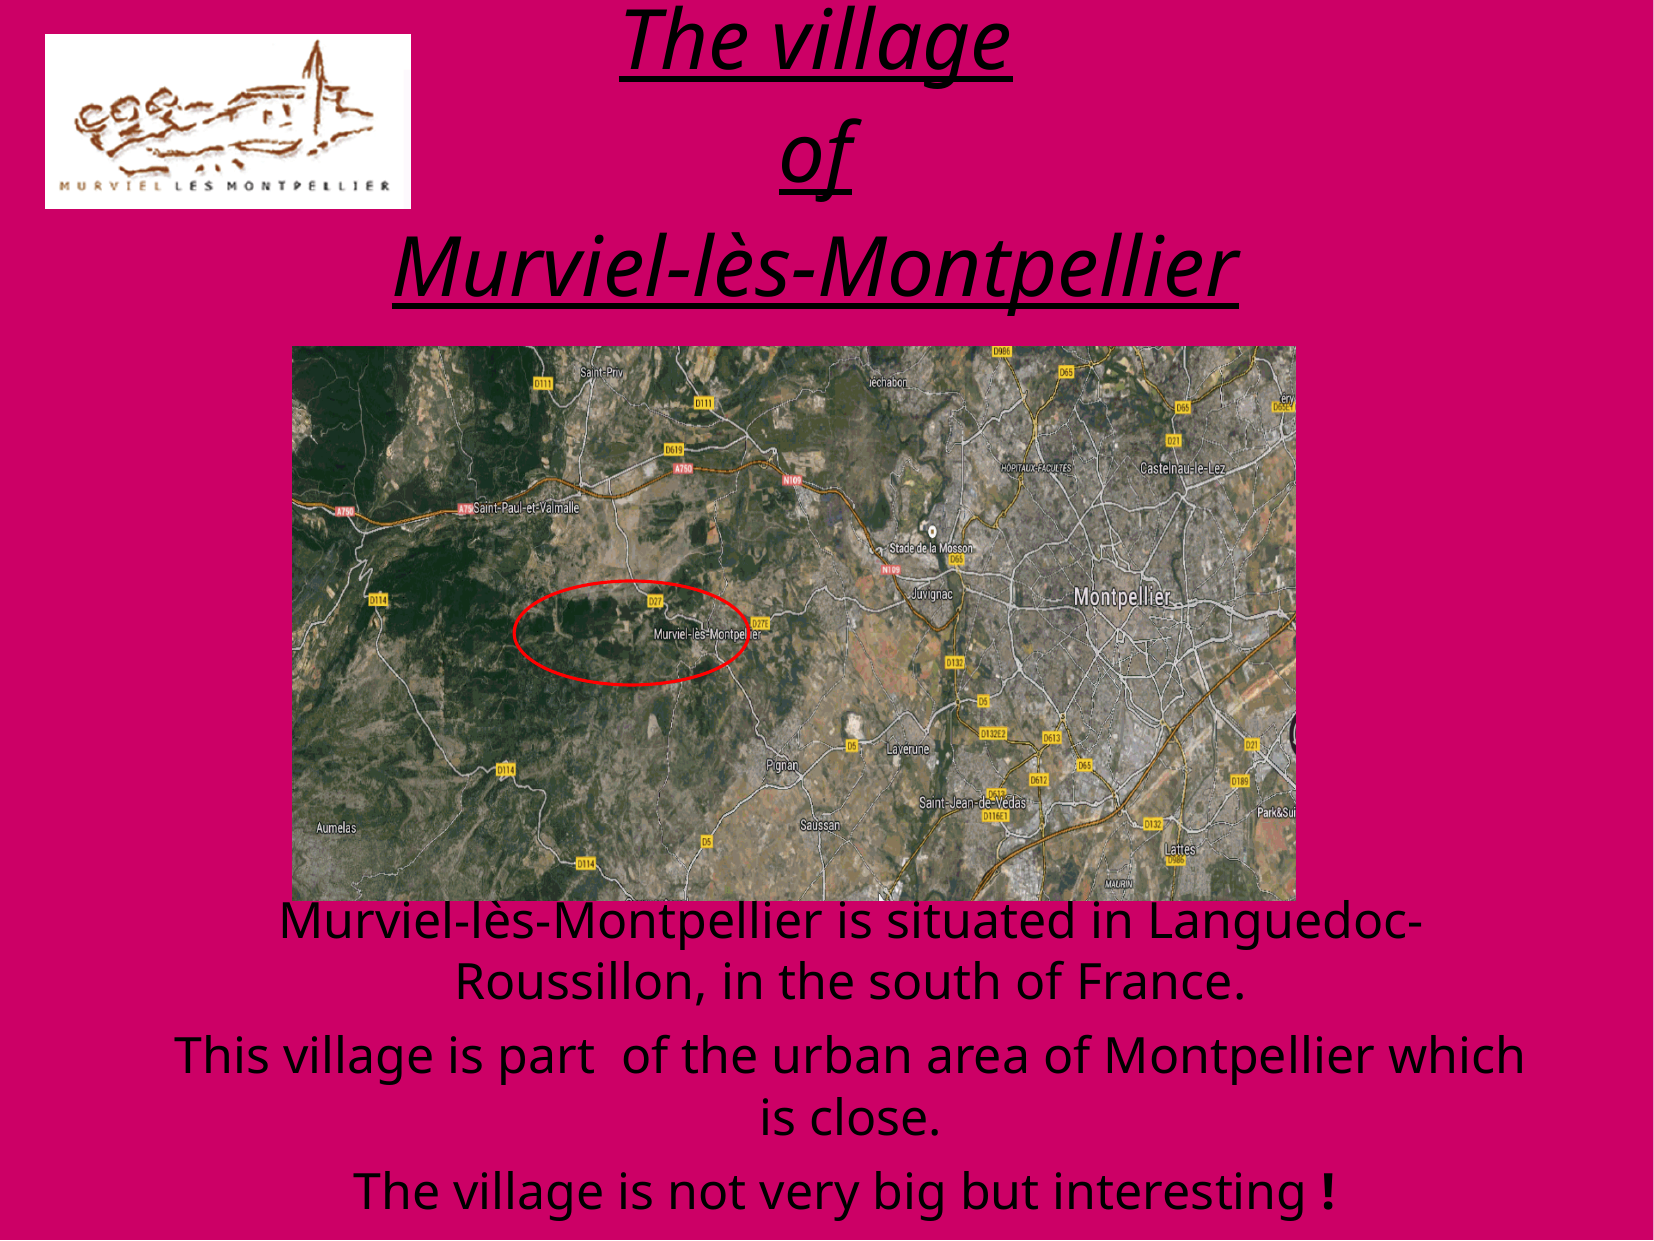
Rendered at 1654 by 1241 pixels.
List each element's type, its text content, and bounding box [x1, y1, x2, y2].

picture [292, 346, 1296, 901]
list Murviel-lès-Montpellier is situated in Languedoc-Roussillon, in the south of France. This village is part of the urban area of Montpellier which is close. The village is not very big but interesting ! [154, 881, 1548, 1241]
title The village of Murviel-lès-Montpellier [71, 0, 1560, 333]
picture [45, 34, 411, 209]
